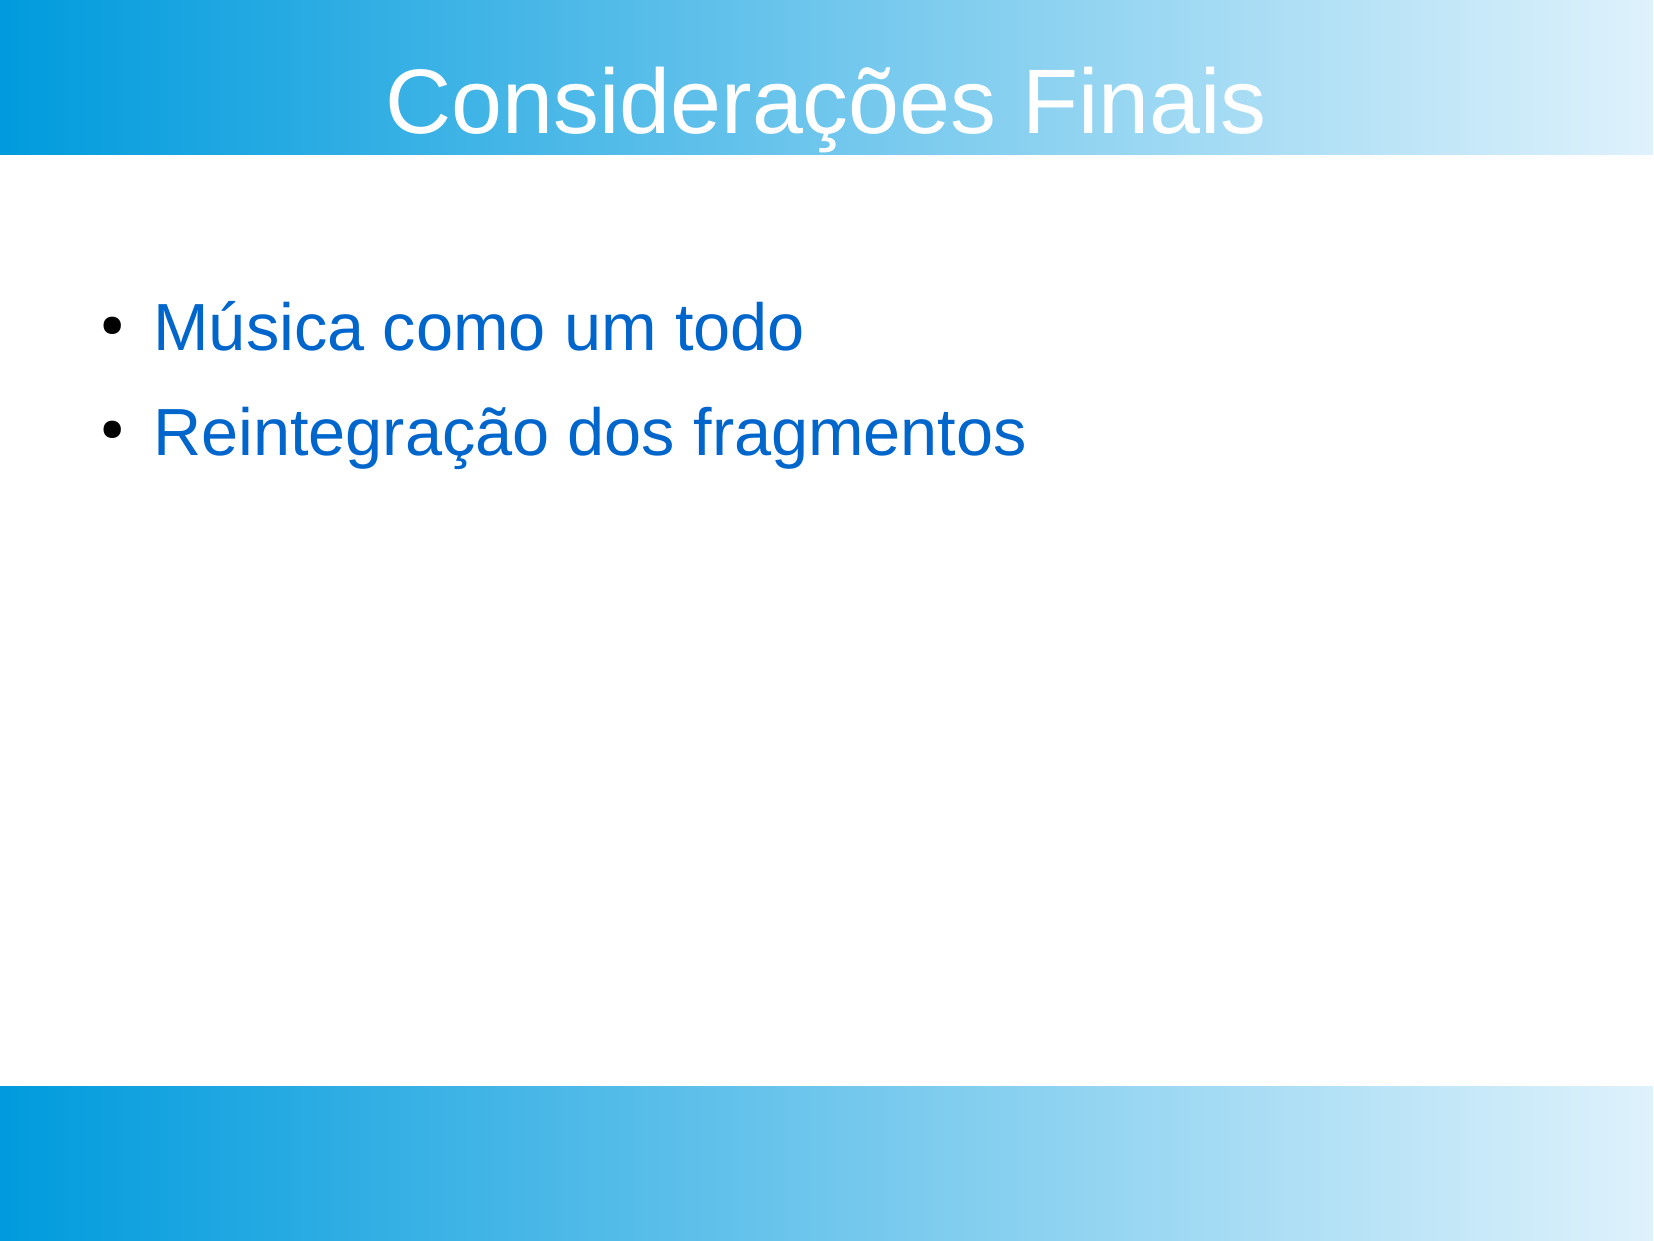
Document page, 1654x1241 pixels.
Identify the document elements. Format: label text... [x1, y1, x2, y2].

title Considerações Finais [82, 49, 1571, 155]
list Música como um todo Reintegração dos fragmentos [82, 290, 1571, 1010]
